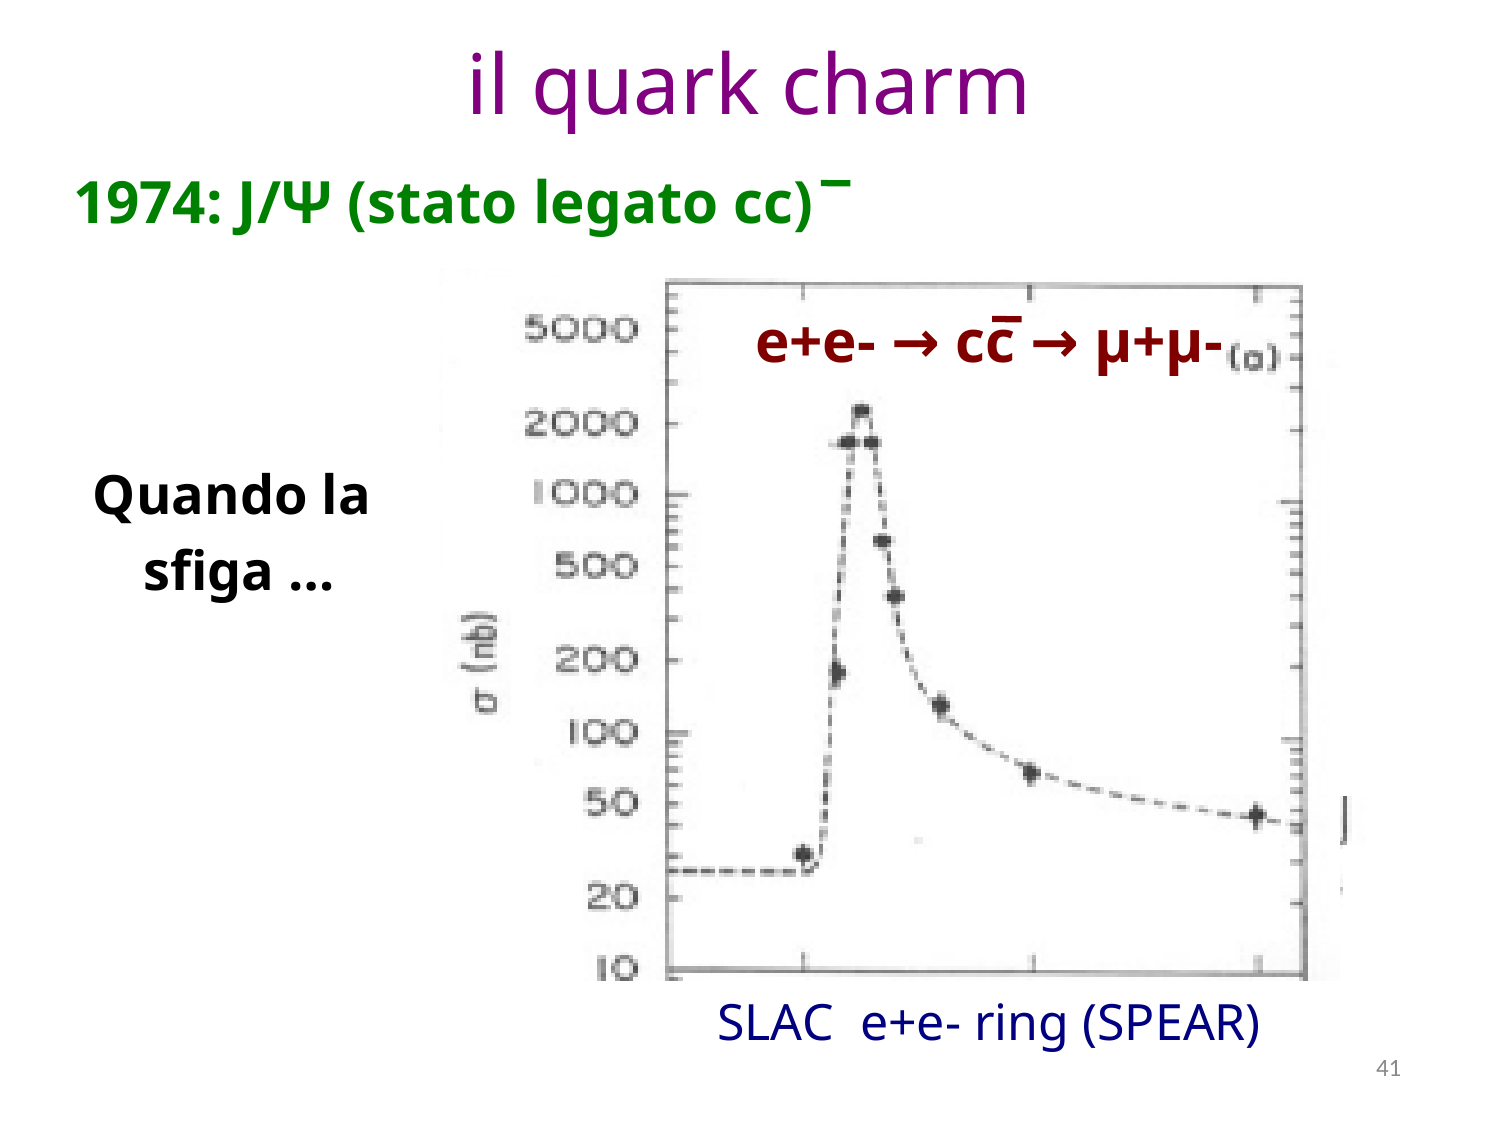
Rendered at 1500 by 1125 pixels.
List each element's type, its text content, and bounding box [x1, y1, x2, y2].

text_box 1974: J/Ψ (stato legato cc)‏ [0, 141, 1447, 248]
picture [439, 268, 1366, 981]
text_box il quark charm [75, 0, 1424, 141]
text_box SLAC e+e- ring (SPEAR) [620, 962, 1359, 1070]
text_box <numero> [1074, 1042, 1417, 1095]
text_box Quando la sfiga …‏ [35, 372, 443, 680]
text_box e+e- → cc → μ+μ- [655, 289, 1323, 378]
